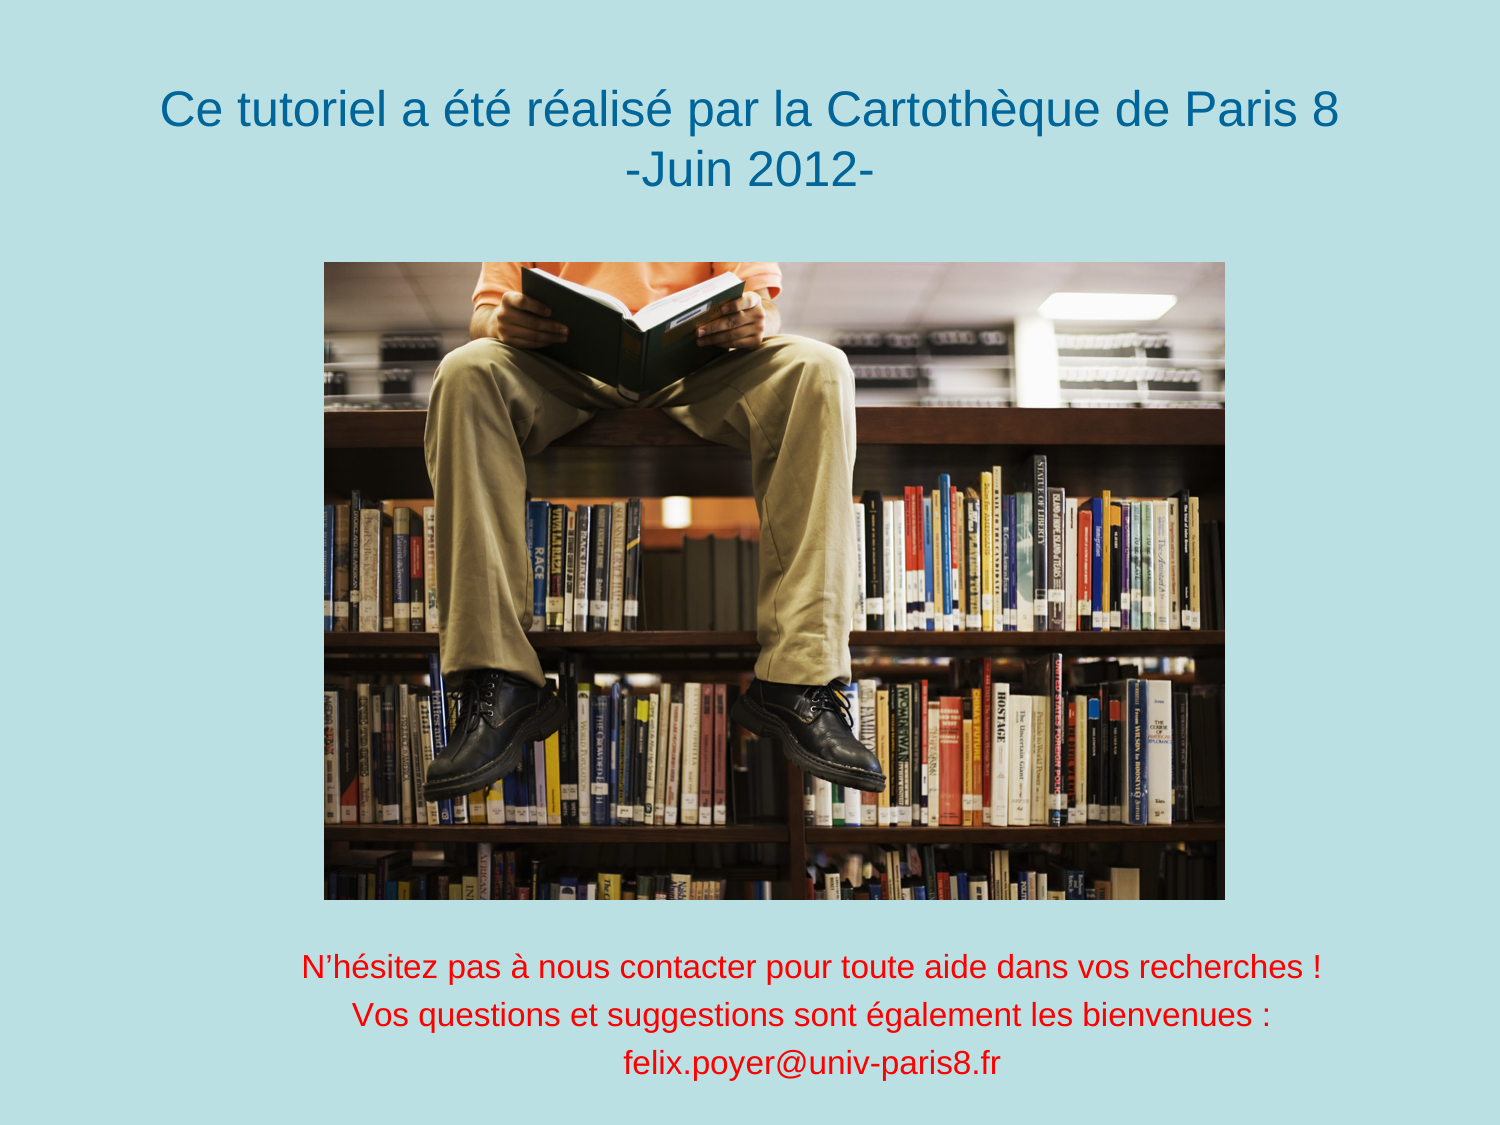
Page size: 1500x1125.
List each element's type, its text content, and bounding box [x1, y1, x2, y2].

title Ce tutoriel a été réalisé par la Cartothèque de Paris 8 -Juin 2012- [112, 37, 1388, 237]
subtitle N’hésitez pas à nous contacter pour toute aide dans vos recherches ! Vos questions et suggestions sont également les bienvenues : felix.poyer@univ-paris8.fr [274, 937, 1350, 1093]
picture [324, 262, 1225, 901]
